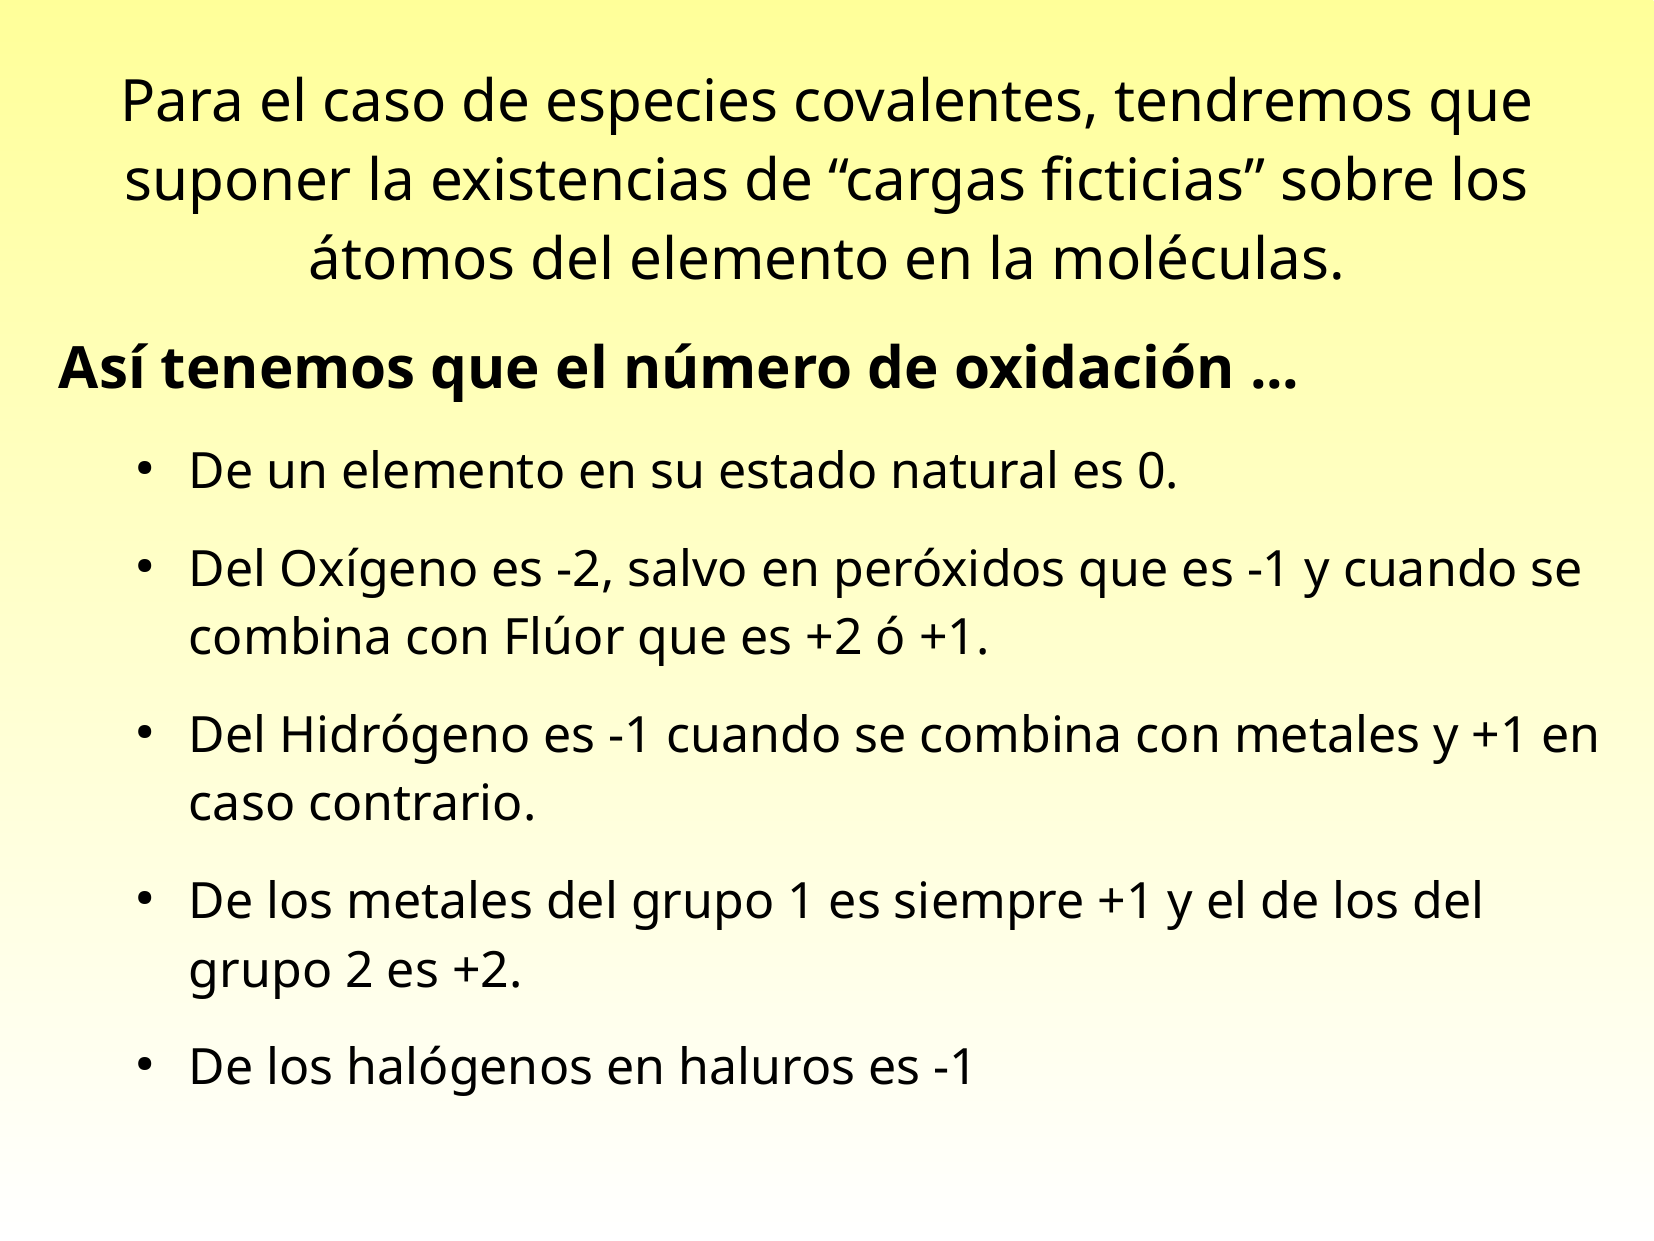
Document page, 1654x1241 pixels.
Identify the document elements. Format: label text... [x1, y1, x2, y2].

list Para el caso de especies covalentes, tendremos que suponer la existencias de “cargas ficticias” sobre los átomos del elemento en la moléculas. Así tenemos que el número de oxidación ... [59, 59, 1595, 368]
list De un elemento en su estado natural es 0. Del Oxígeno es -2, salvo en peróxidos que es -1 y cuando se combina con Flúor que es +2 ó +1. Del Hidrógeno es -1 cuando se combina con metales y +1 en caso contrario. De los metales del grupo 1 es siempre +1 y el de los del grupo 2 es +2. De los halógenos en haluros es -1 [118, 435, 1625, 1034]
